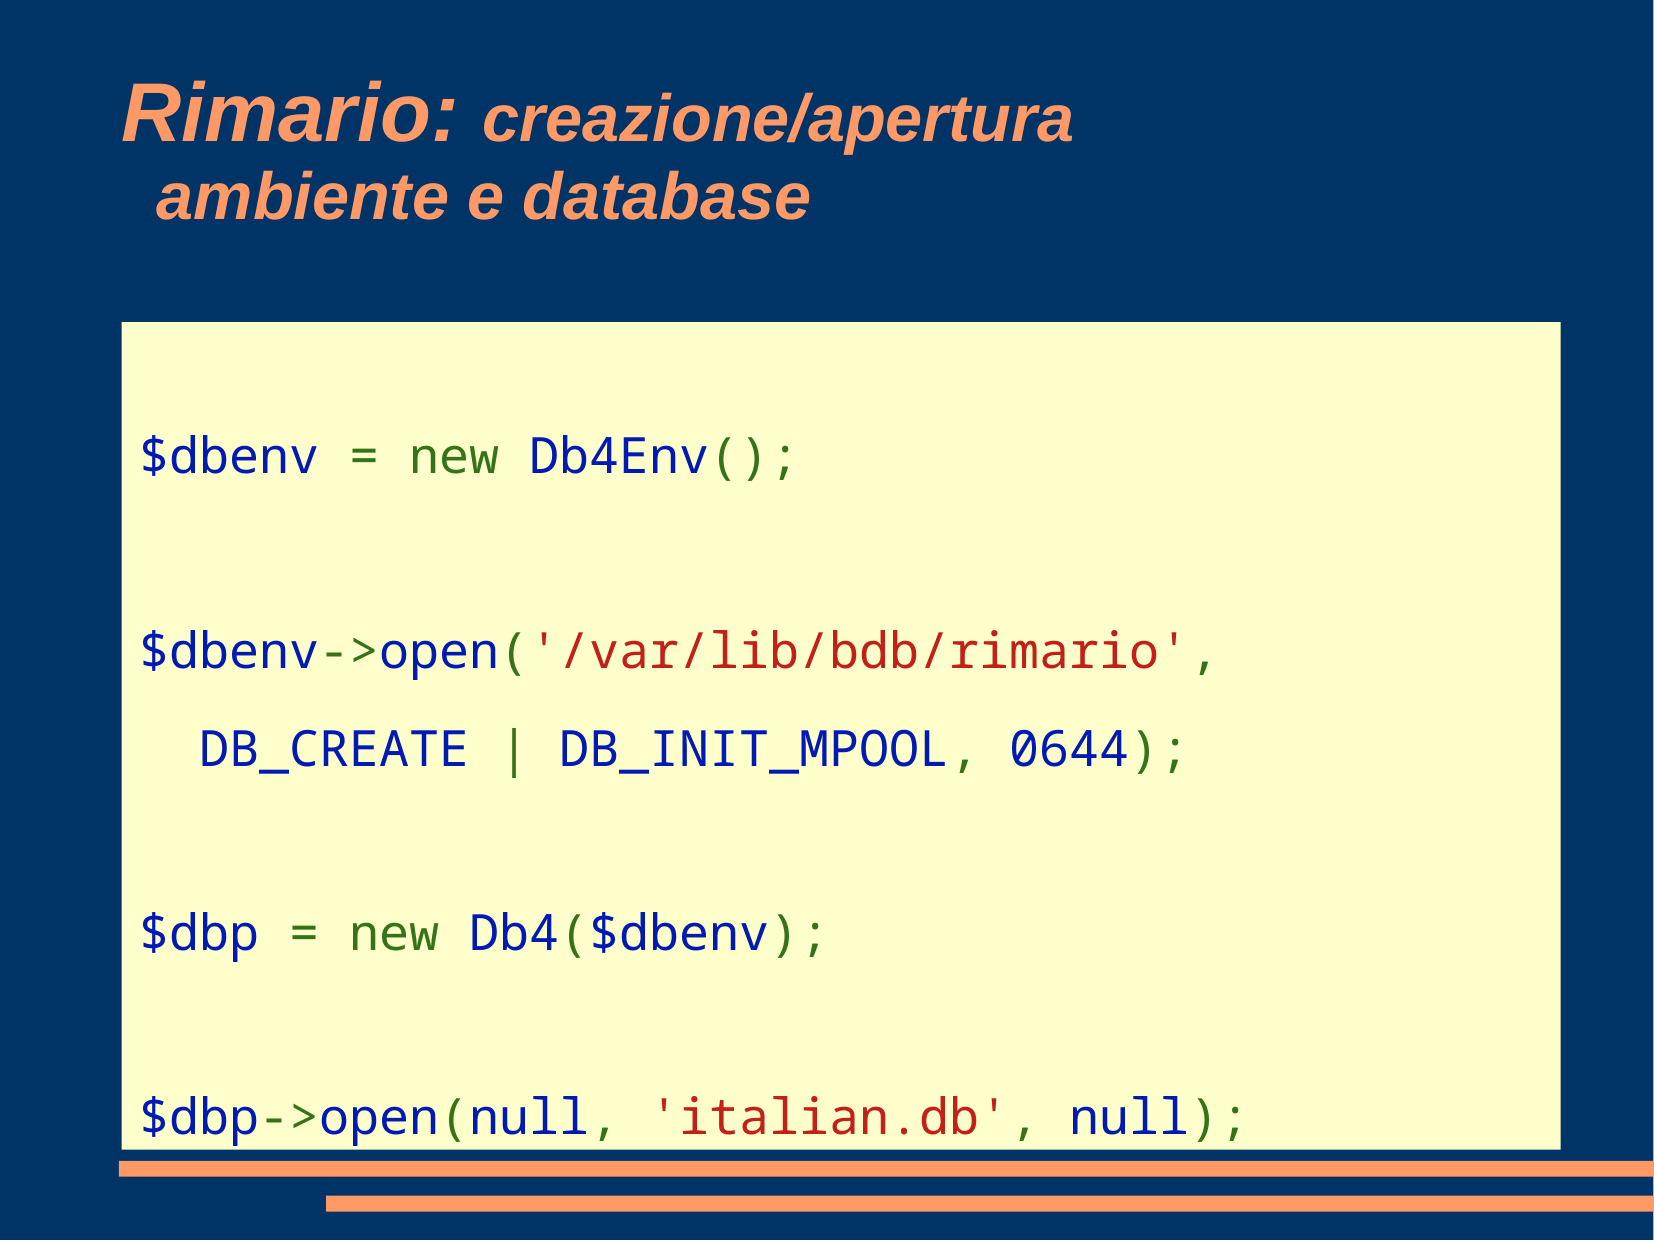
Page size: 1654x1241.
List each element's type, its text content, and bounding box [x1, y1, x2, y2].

list $dbenv = new Db4Env(); $dbenv->open('/var/lib/bdb/rimario', DB_CREATE | DB_INIT_MPOOL, 0644); $dbp = new Db4($dbenv); $dbp->open(null, 'italian.db', null); [121, 322, 1561, 1132]
title Rimario: creazione/apertura ambiente e database [121, 46, 1534, 254]
